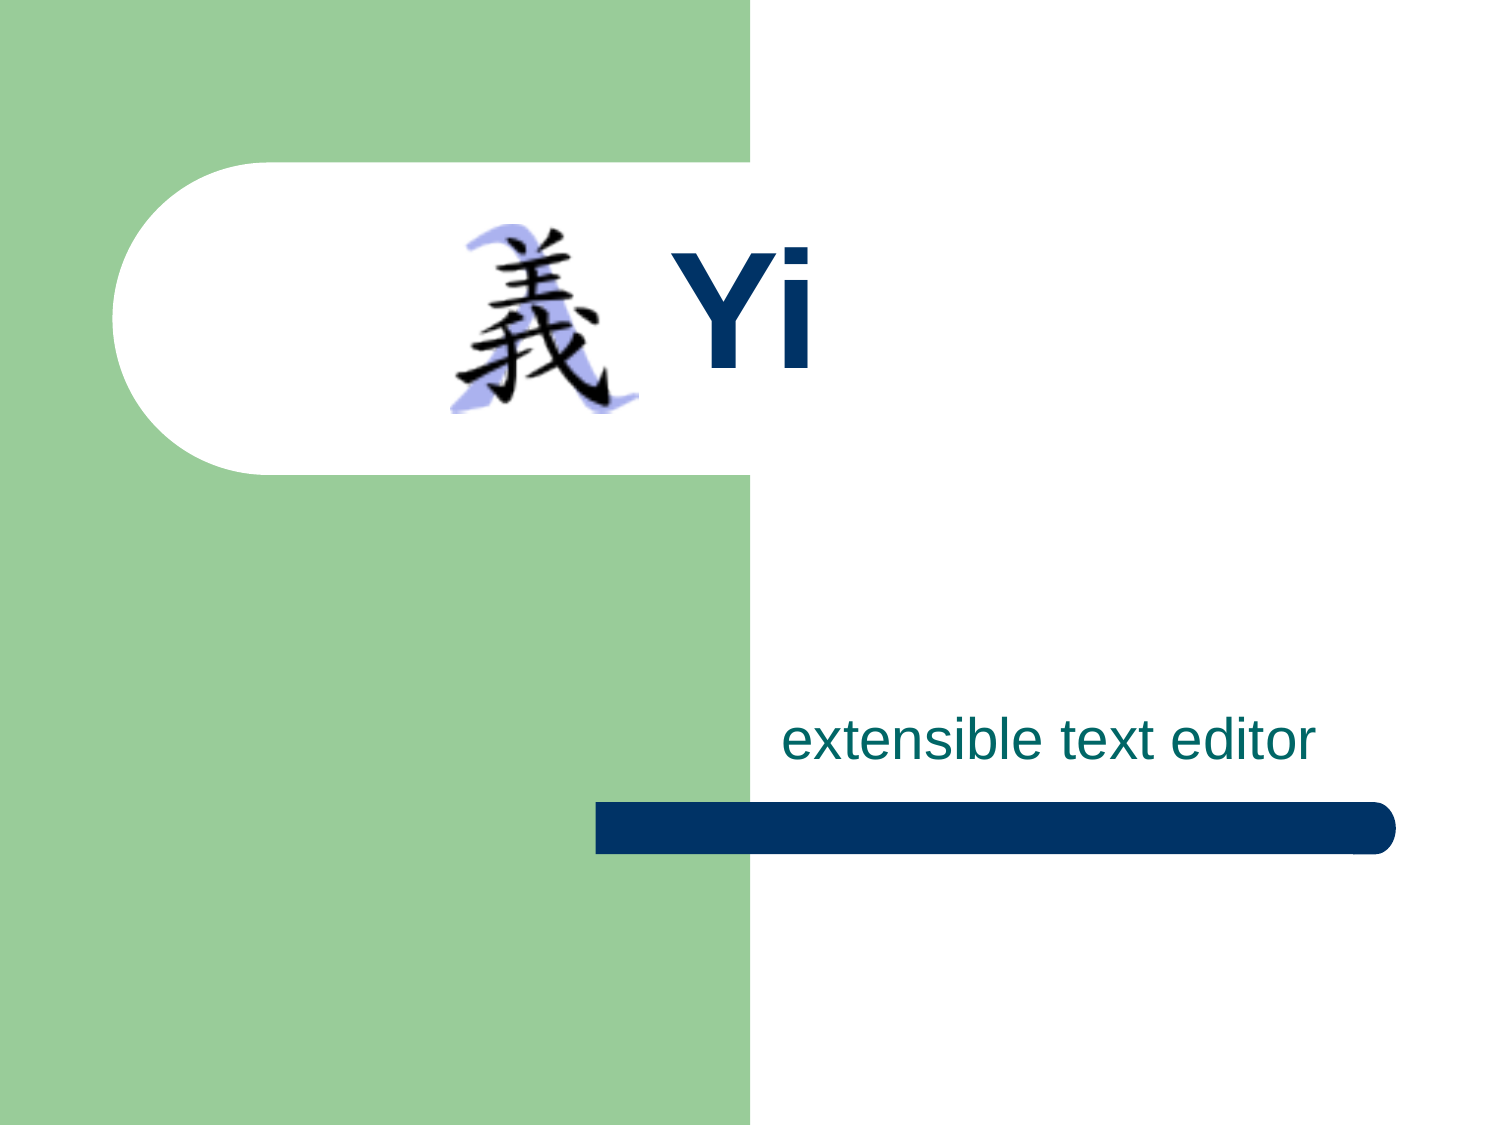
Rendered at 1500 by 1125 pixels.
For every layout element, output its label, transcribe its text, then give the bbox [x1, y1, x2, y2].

picture [450, 224, 639, 414]
title Yi [158, 208, 1330, 430]
subtitle extensible text editor [766, 480, 1426, 780]
